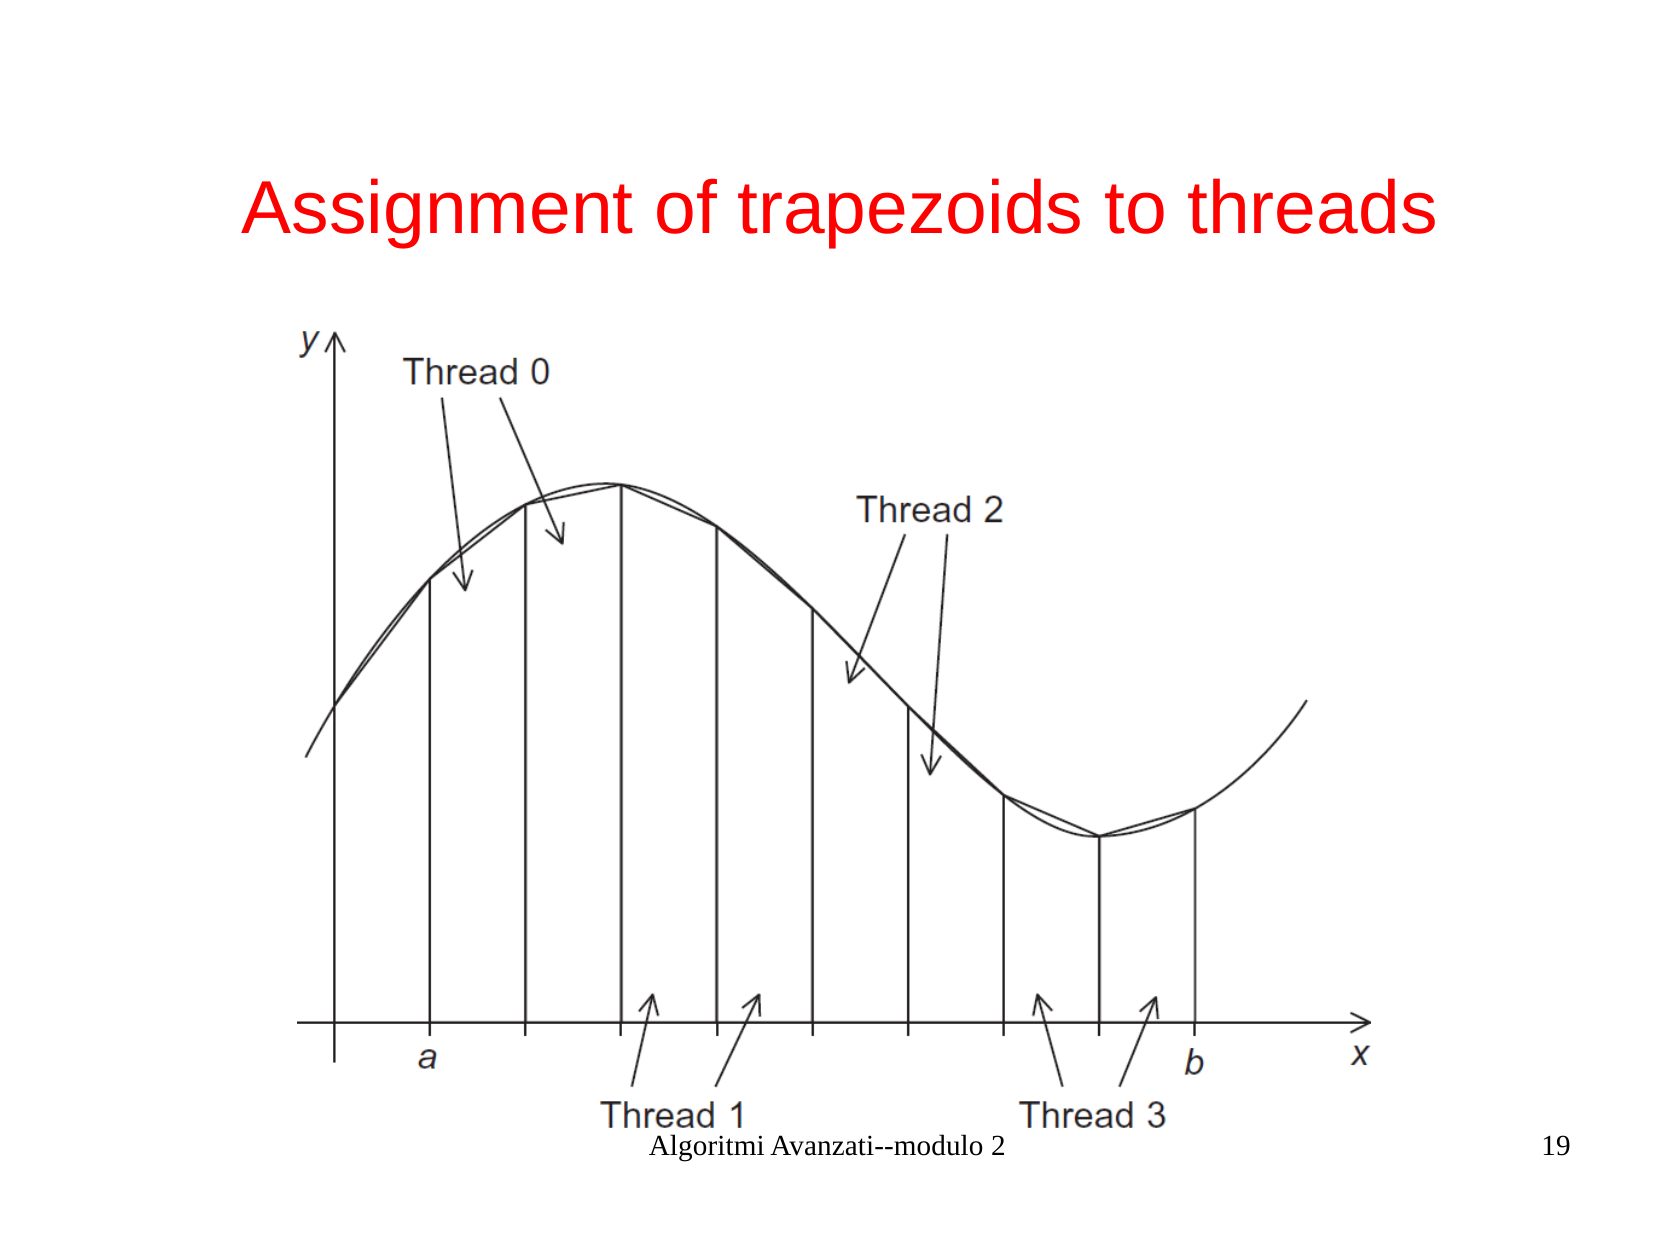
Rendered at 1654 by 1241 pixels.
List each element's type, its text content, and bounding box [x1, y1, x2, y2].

title Assignment of trapezoids to threads [82, 49, 1571, 257]
picture [297, 318, 1371, 1134]
